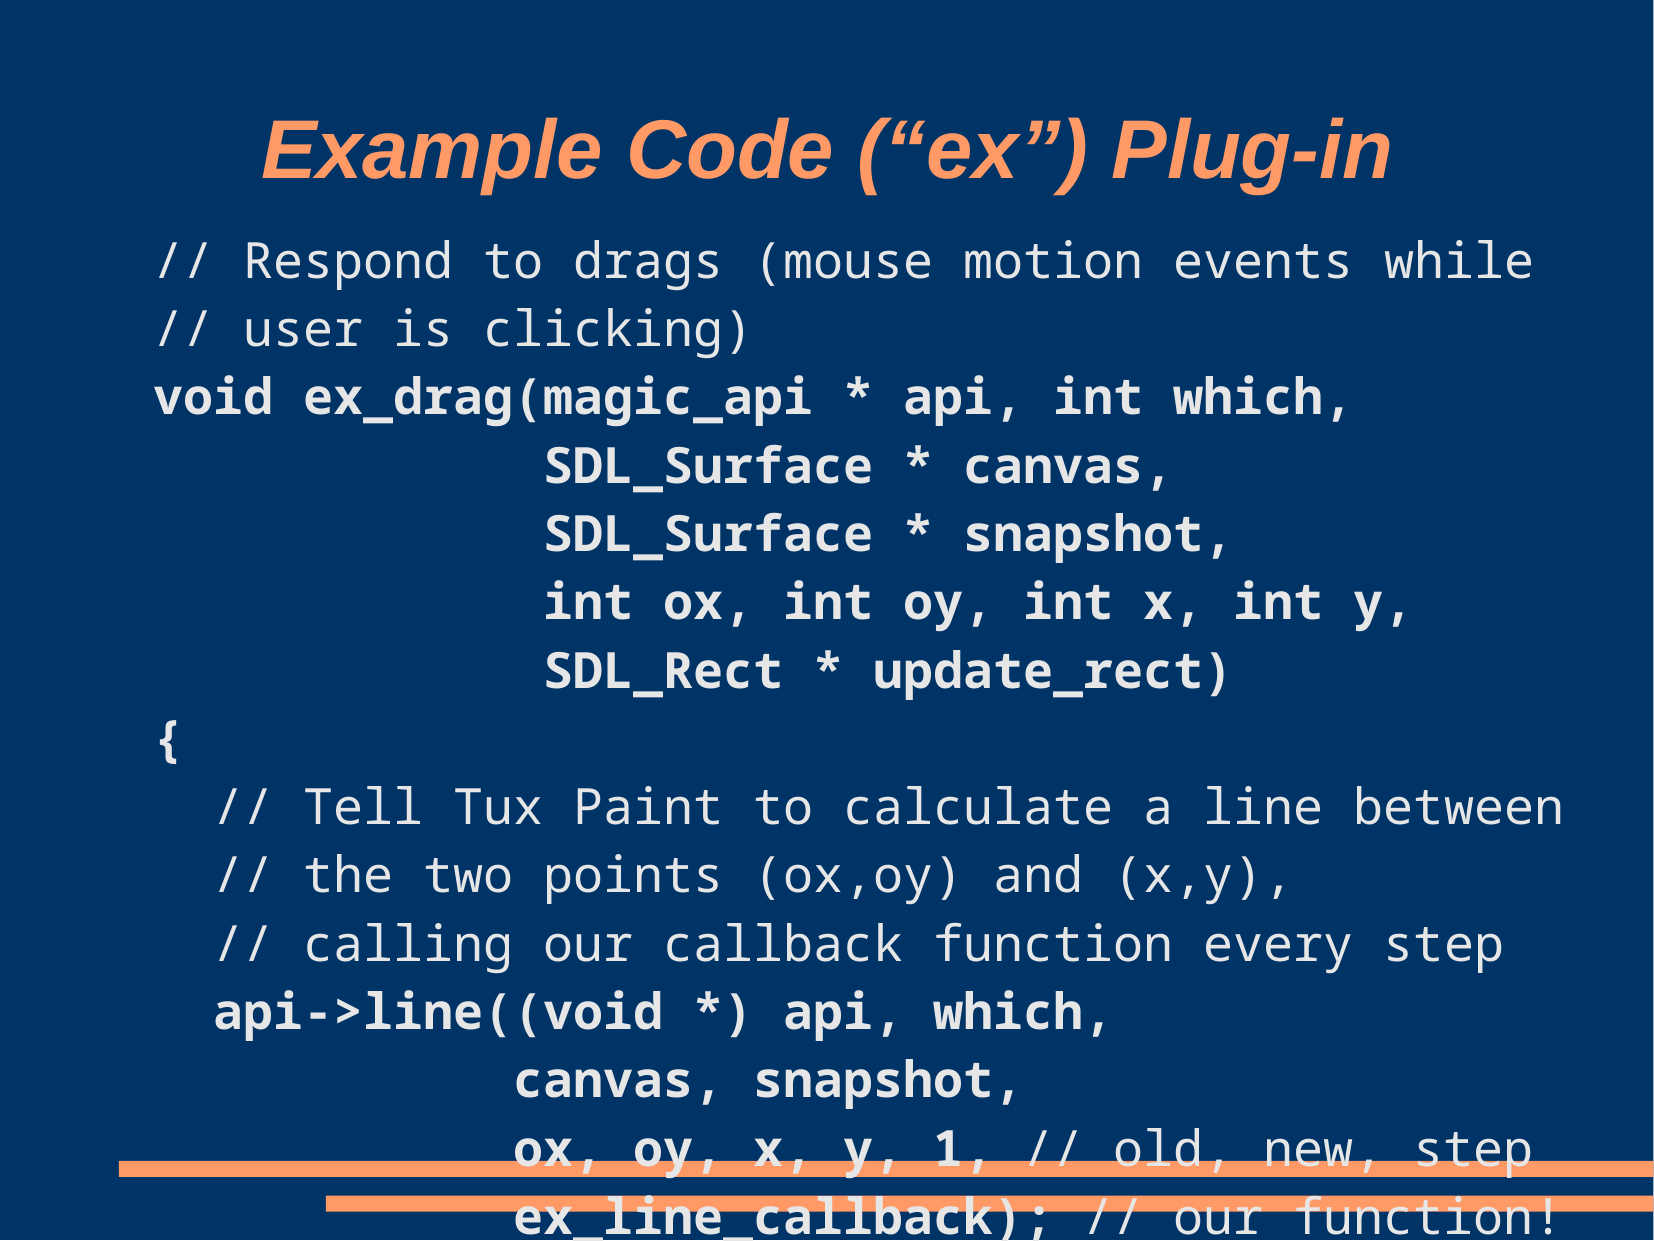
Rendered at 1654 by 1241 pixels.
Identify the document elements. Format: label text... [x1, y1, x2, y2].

title Example Code (“ex”) Plug-in [121, 53, 1534, 247]
list // Respond to drags (mouse motion events while // user is clicking) void ex_drag(magic_api * api, int which, SDL_Surface * canvas, SDL_Surface * snapshot, int ox, int oy, int x, int y, SDL_Rect * update_rect) { // Tell Tux Paint to calculate a line between // the two points (ox,oy) and (x,y), // calling our callback function every step api->line((void *) api, which, canvas, snapshot, ox, oy, x, y, 1, // old, new, step ex_line_callback); // our function! // there's more... [135, 225, 1576, 1086]
